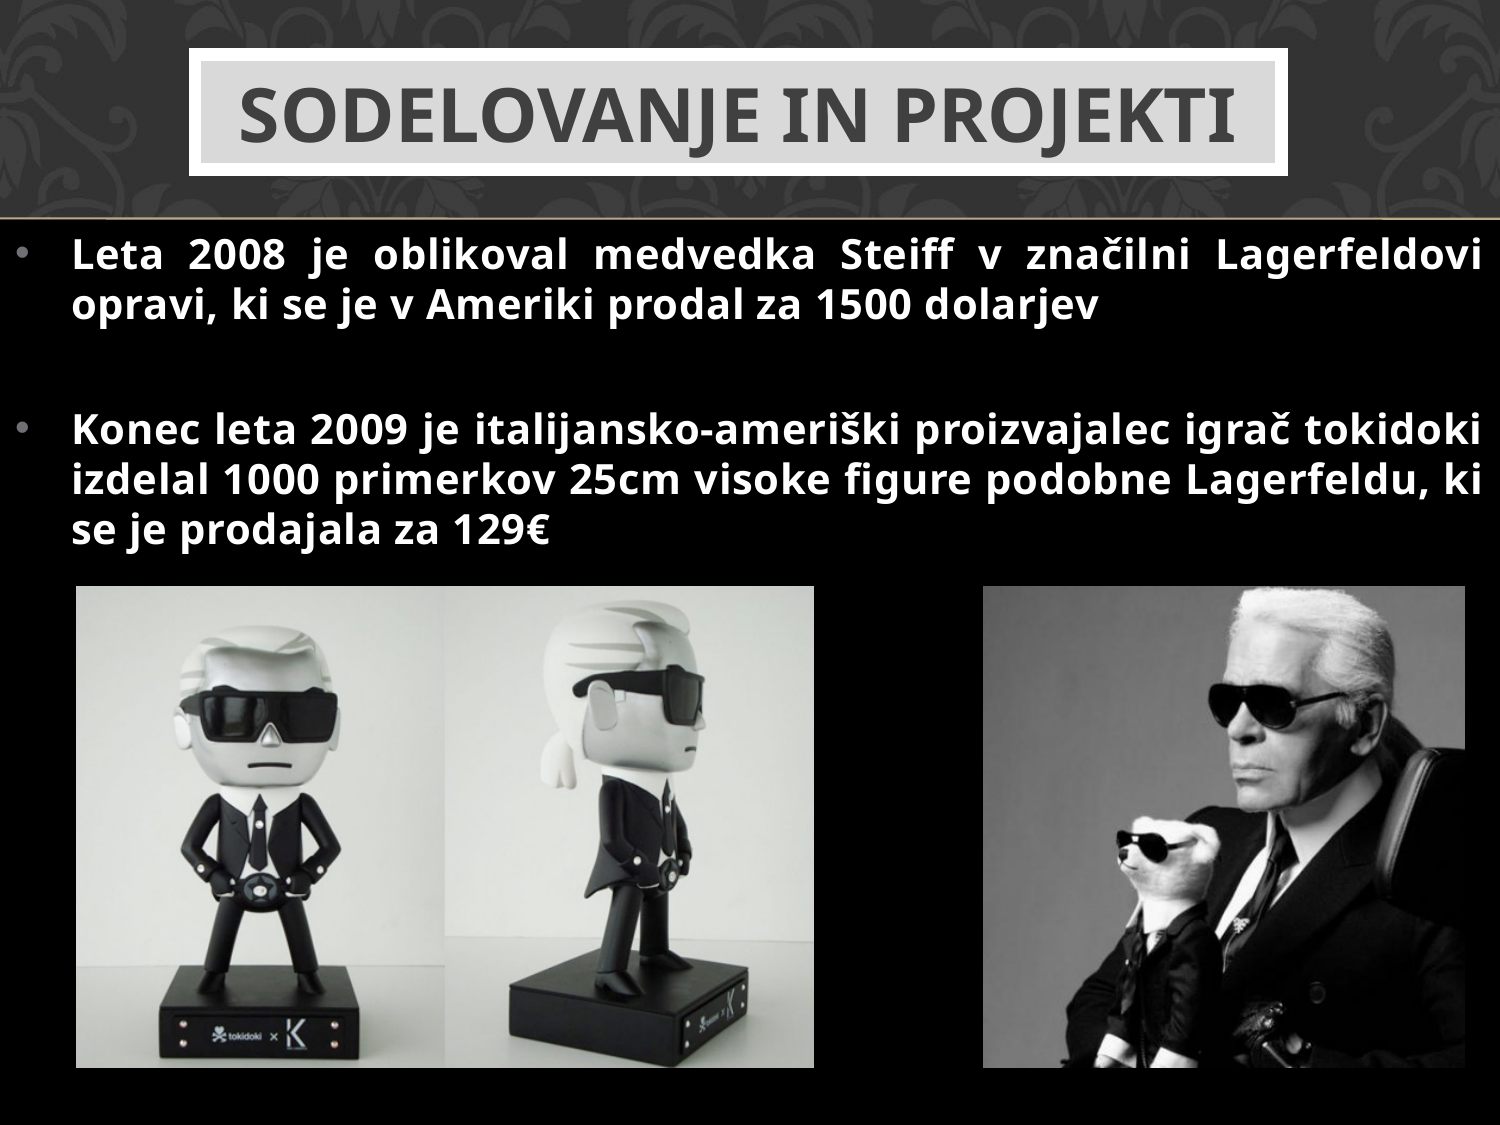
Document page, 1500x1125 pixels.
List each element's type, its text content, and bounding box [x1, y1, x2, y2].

list Leta 2008 je oblikoval medvedka Steiff v značilni Lagerfeldovi opravi, ki se je v Ameriki prodal za 1500 dolarjev Konec leta 2009 je italijansko-ameriški proizvajalec igrač tokidoki izdelal 1000 primerkov 25cm visoke figure podobne Lagerfeldu, ki se je prodajala za 129€ [0, 220, 1500, 1125]
picture [983, 586, 1465, 1068]
title SODELOVANJE IN PROJEKTI [194, 54, 1282, 170]
picture [76, 586, 814, 1068]
picture [0, 0, 1500, 217]
